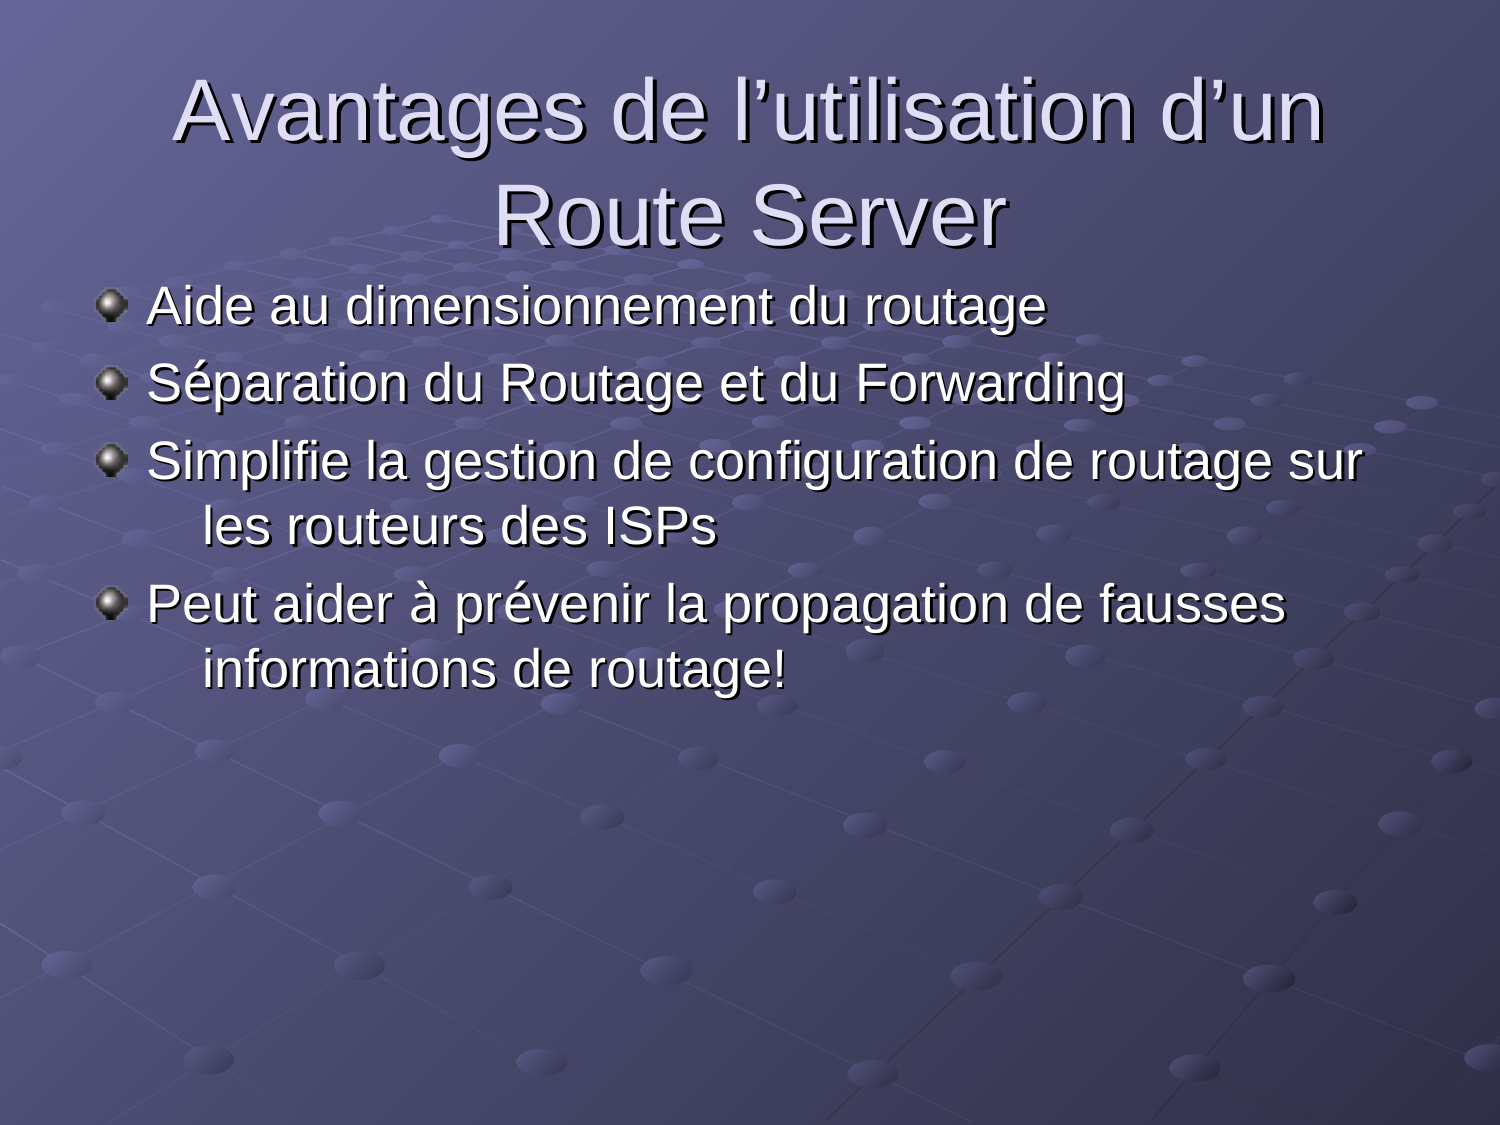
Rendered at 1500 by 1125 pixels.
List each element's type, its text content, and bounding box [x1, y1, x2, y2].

title Avantages de l’utilisation d’un Route Server [75, 45, 1426, 233]
list Aide au dimensionnement du routage Séparation du Routage et du Forwarding Simplifie la gestion de configuration de routage sur les routeurs des ISPs Peut aider à prévenir la propagation de fausses informations de routage! [75, 262, 1426, 1007]
